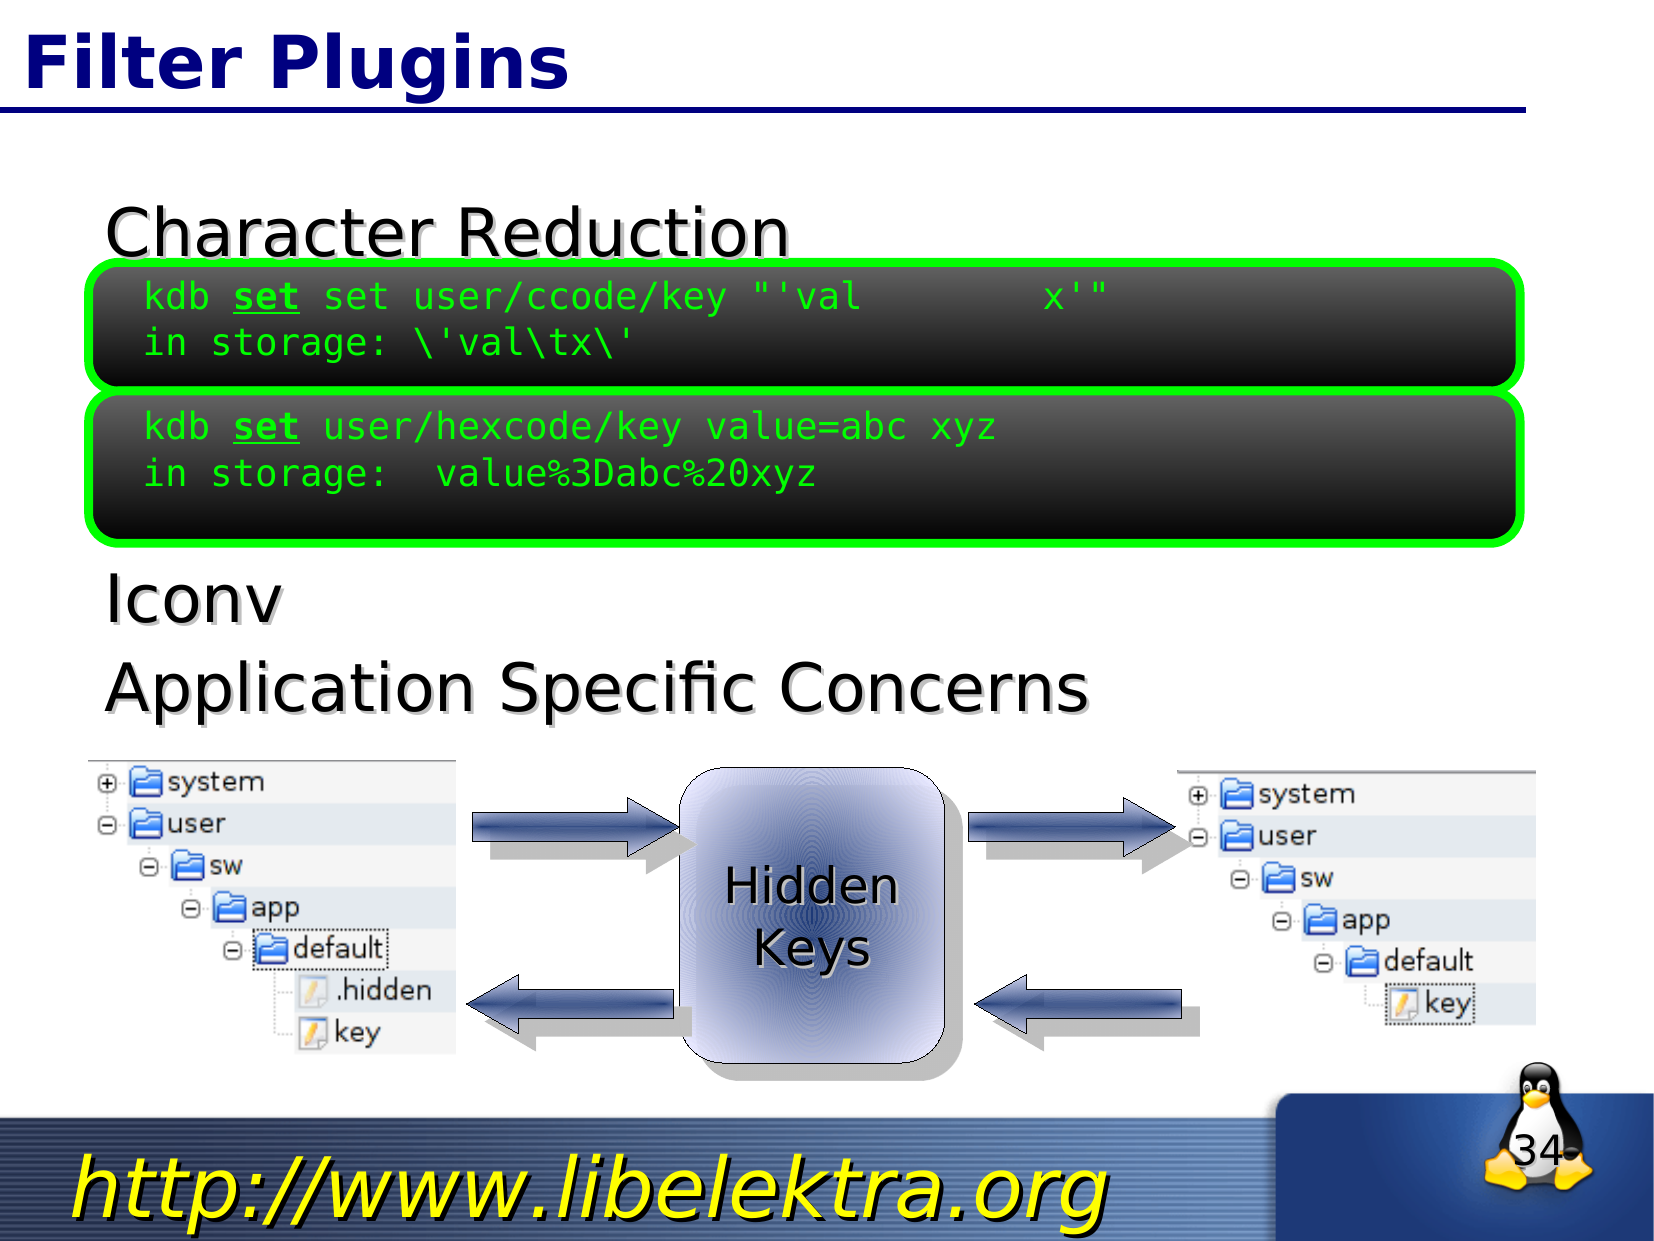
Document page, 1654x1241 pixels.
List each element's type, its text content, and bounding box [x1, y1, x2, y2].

text_box Iconv [104, 555, 1329, 633]
text_box Filter Plugins [22, 14, 1611, 111]
text_box [466, 974, 674, 1034]
picture [0, 760, 1654, 1241]
text_box [974, 974, 1182, 1034]
text_box [88, 262, 1521, 544]
text_box Hidden Keys [679, 767, 945, 1064]
text_box [968, 797, 1176, 857]
text_box Character Reduction [104, 188, 1071, 267]
text_box <Nummer> [1312, 1122, 1565, 1178]
text_box kdb set user/hexcode/key value=abc xyz in storage: value%3Dabc%20xyz [142, 401, 1489, 534]
text_box [472, 797, 680, 857]
text_box kdb set set user/ccode/key "'val x'" in storage: \'val\tx\' [142, 271, 1489, 383]
text_box Application Specific Concerns [104, 643, 1329, 722]
picture [1177, 770, 1536, 1034]
